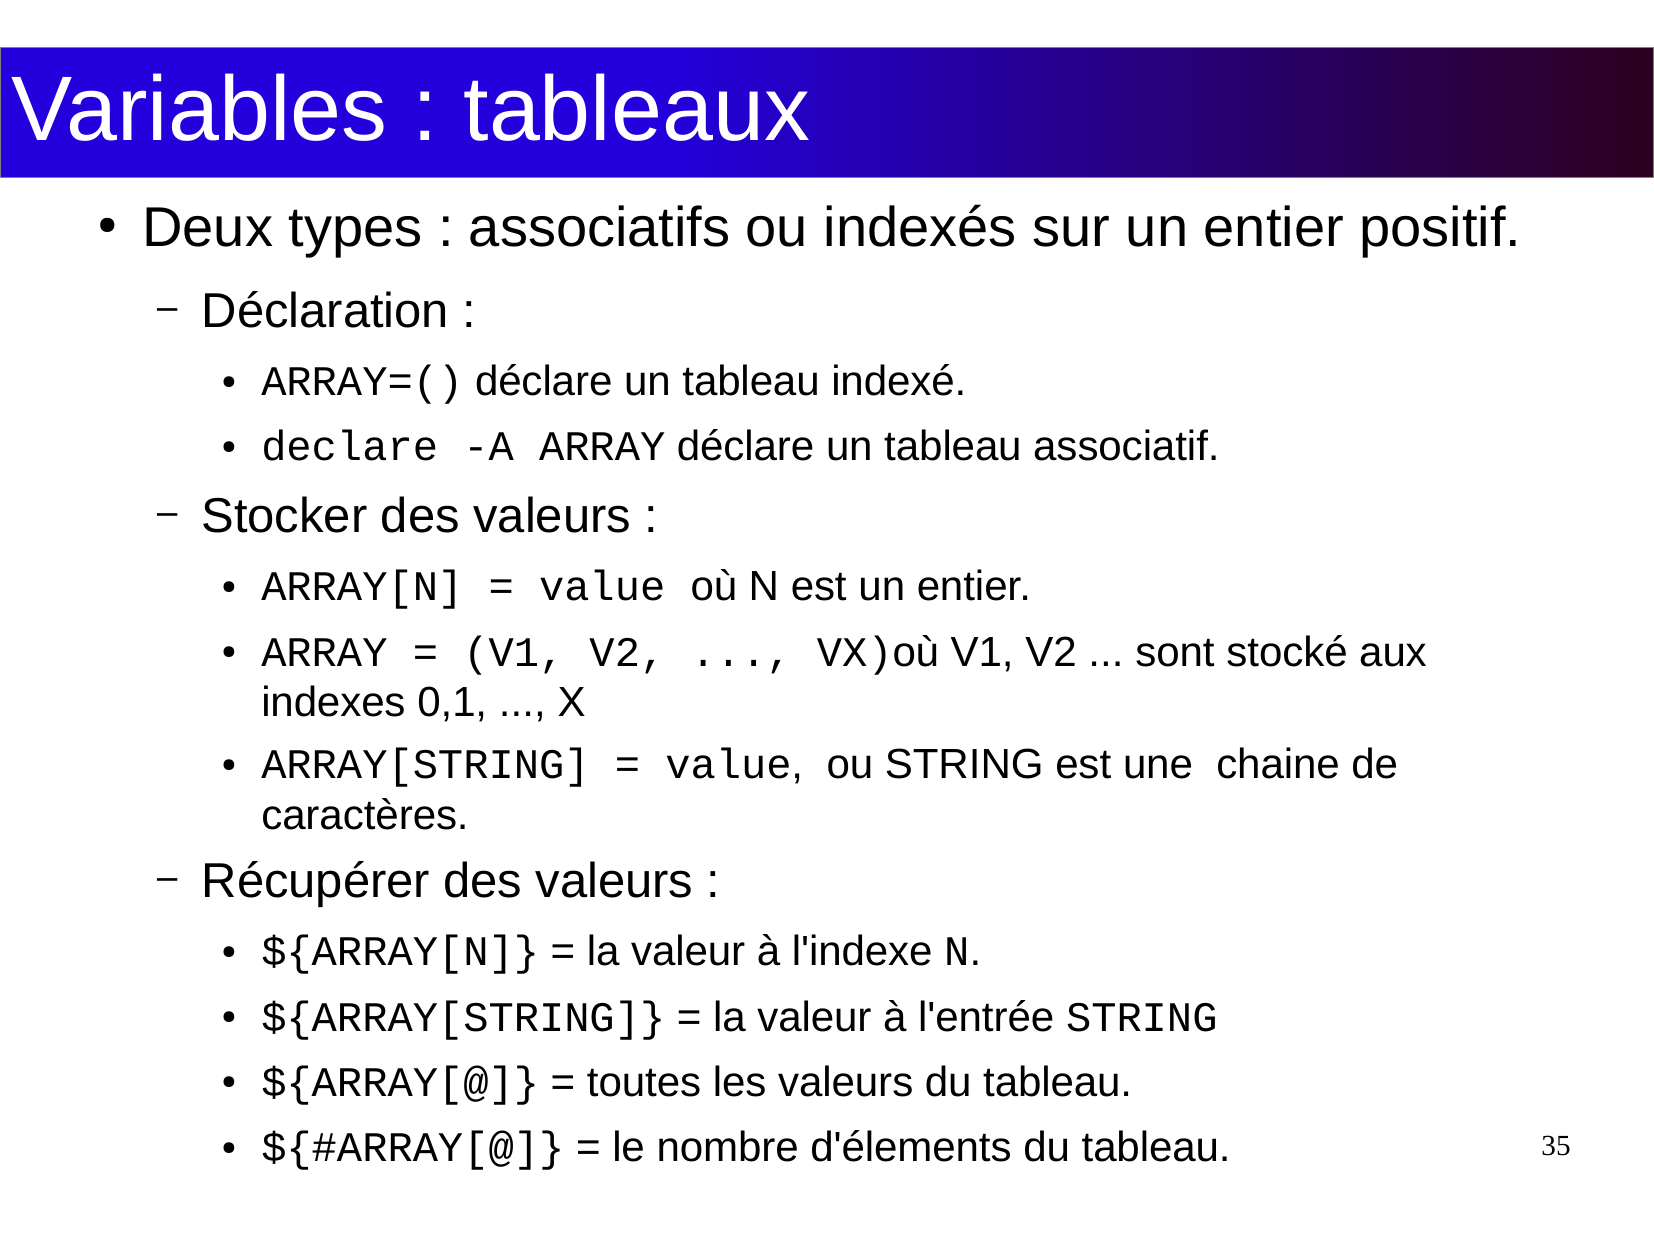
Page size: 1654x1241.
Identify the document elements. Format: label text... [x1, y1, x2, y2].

title Variables : tableaux [11, 5, 1642, 213]
list Deux types : associatifs ou indexés sur un entier positif. Déclaration : ARRAY=() déclare un tableau indexé. declare -A ARRAY déclare un tableau associatif. Stocker des valeurs : ARRAY[N] = value où N est un entier. ARRAY = (V1, V2, ..., VX)où V1, V2 ... sont stocké aux indexes 0,1, ..., X ARRAY[STRING] = value, ou STRING est une chaine de caractères. Récupérer des valeurs : ${ARRAY[N]} = la valeur à l'indexe N. ${ARRAY[STRING]} = la valeur à l'entrée STRING ${ARRAY[@]} = toutes les valeurs du tableau. ${#ARRAY[@]} = le nombre d'élements du tableau. [82, 195, 1538, 1205]
